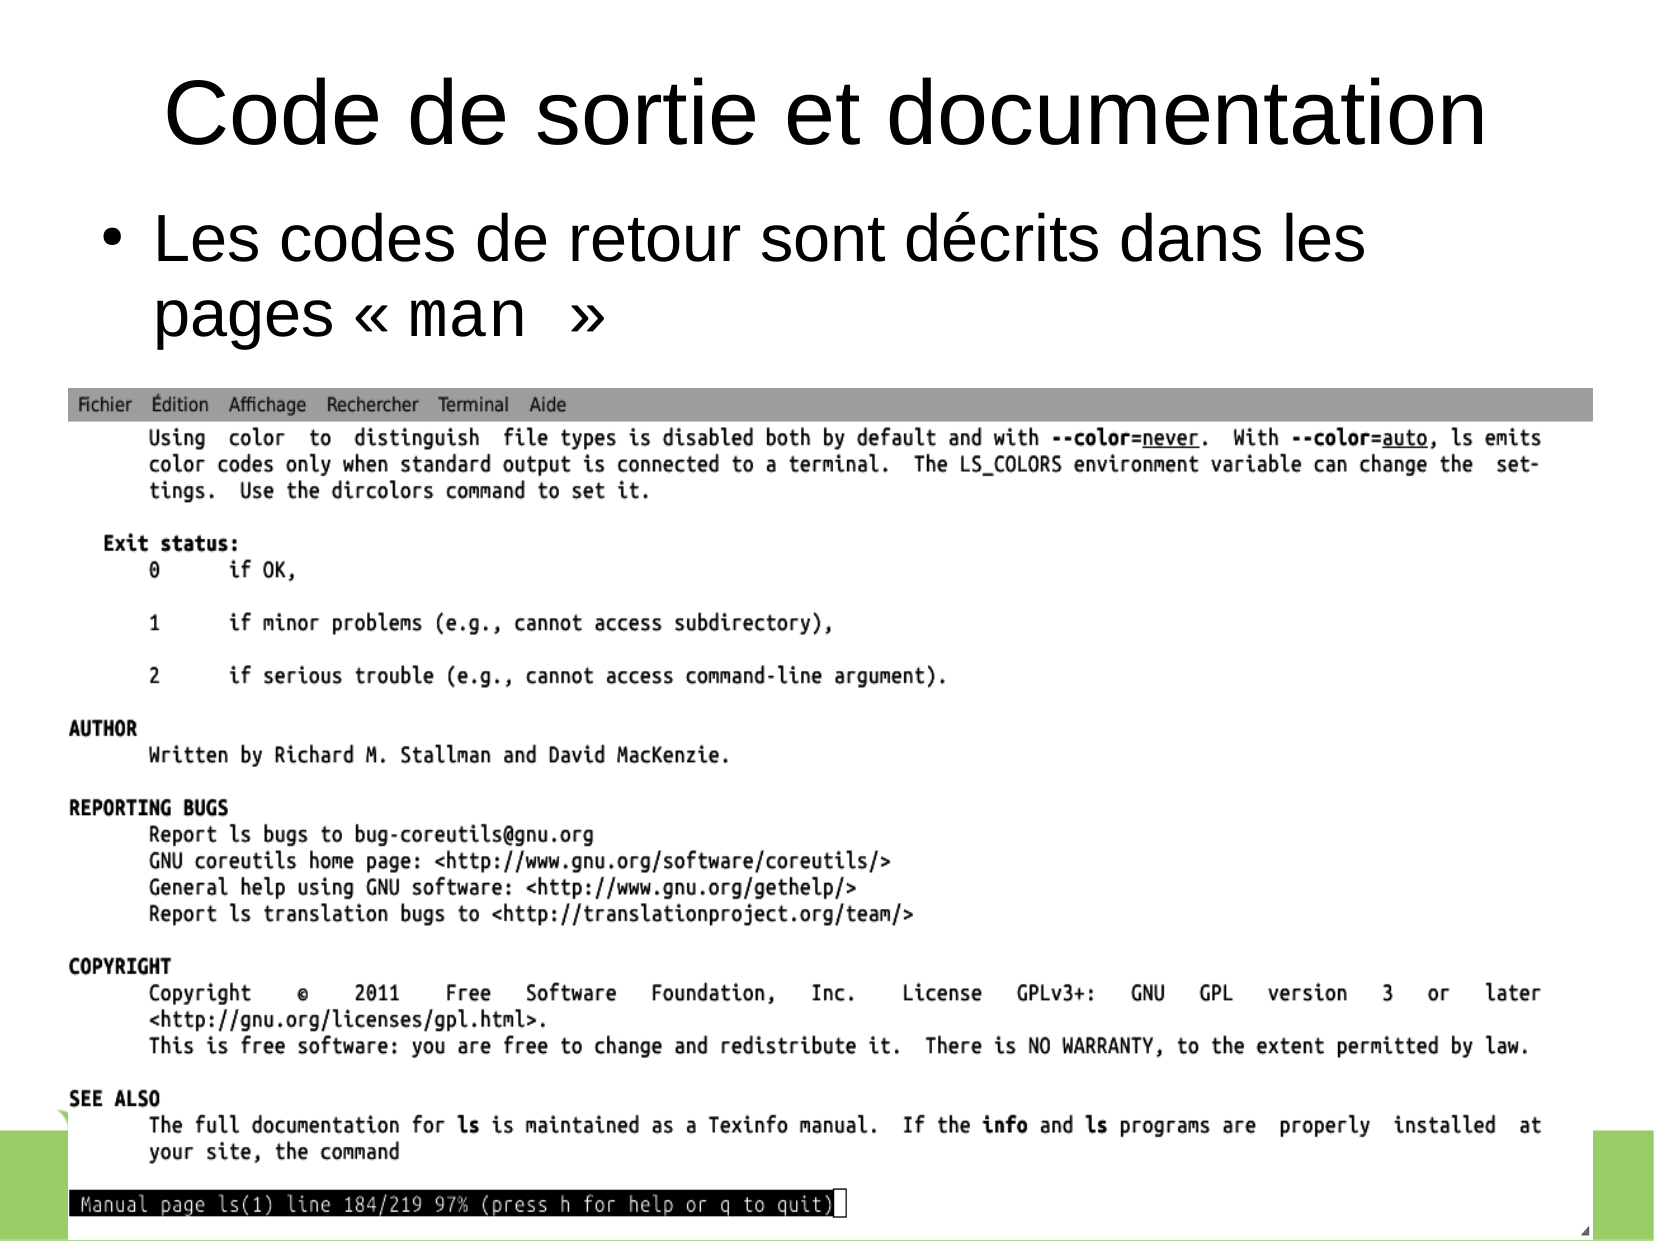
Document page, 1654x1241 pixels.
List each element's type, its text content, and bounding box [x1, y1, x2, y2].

picture [0, 0, 1654, 1241]
title Code de sortie et documentation [82, 49, 1571, 178]
list Les codes de retour sont décrits dans les pages « man » [82, 200, 1571, 388]
